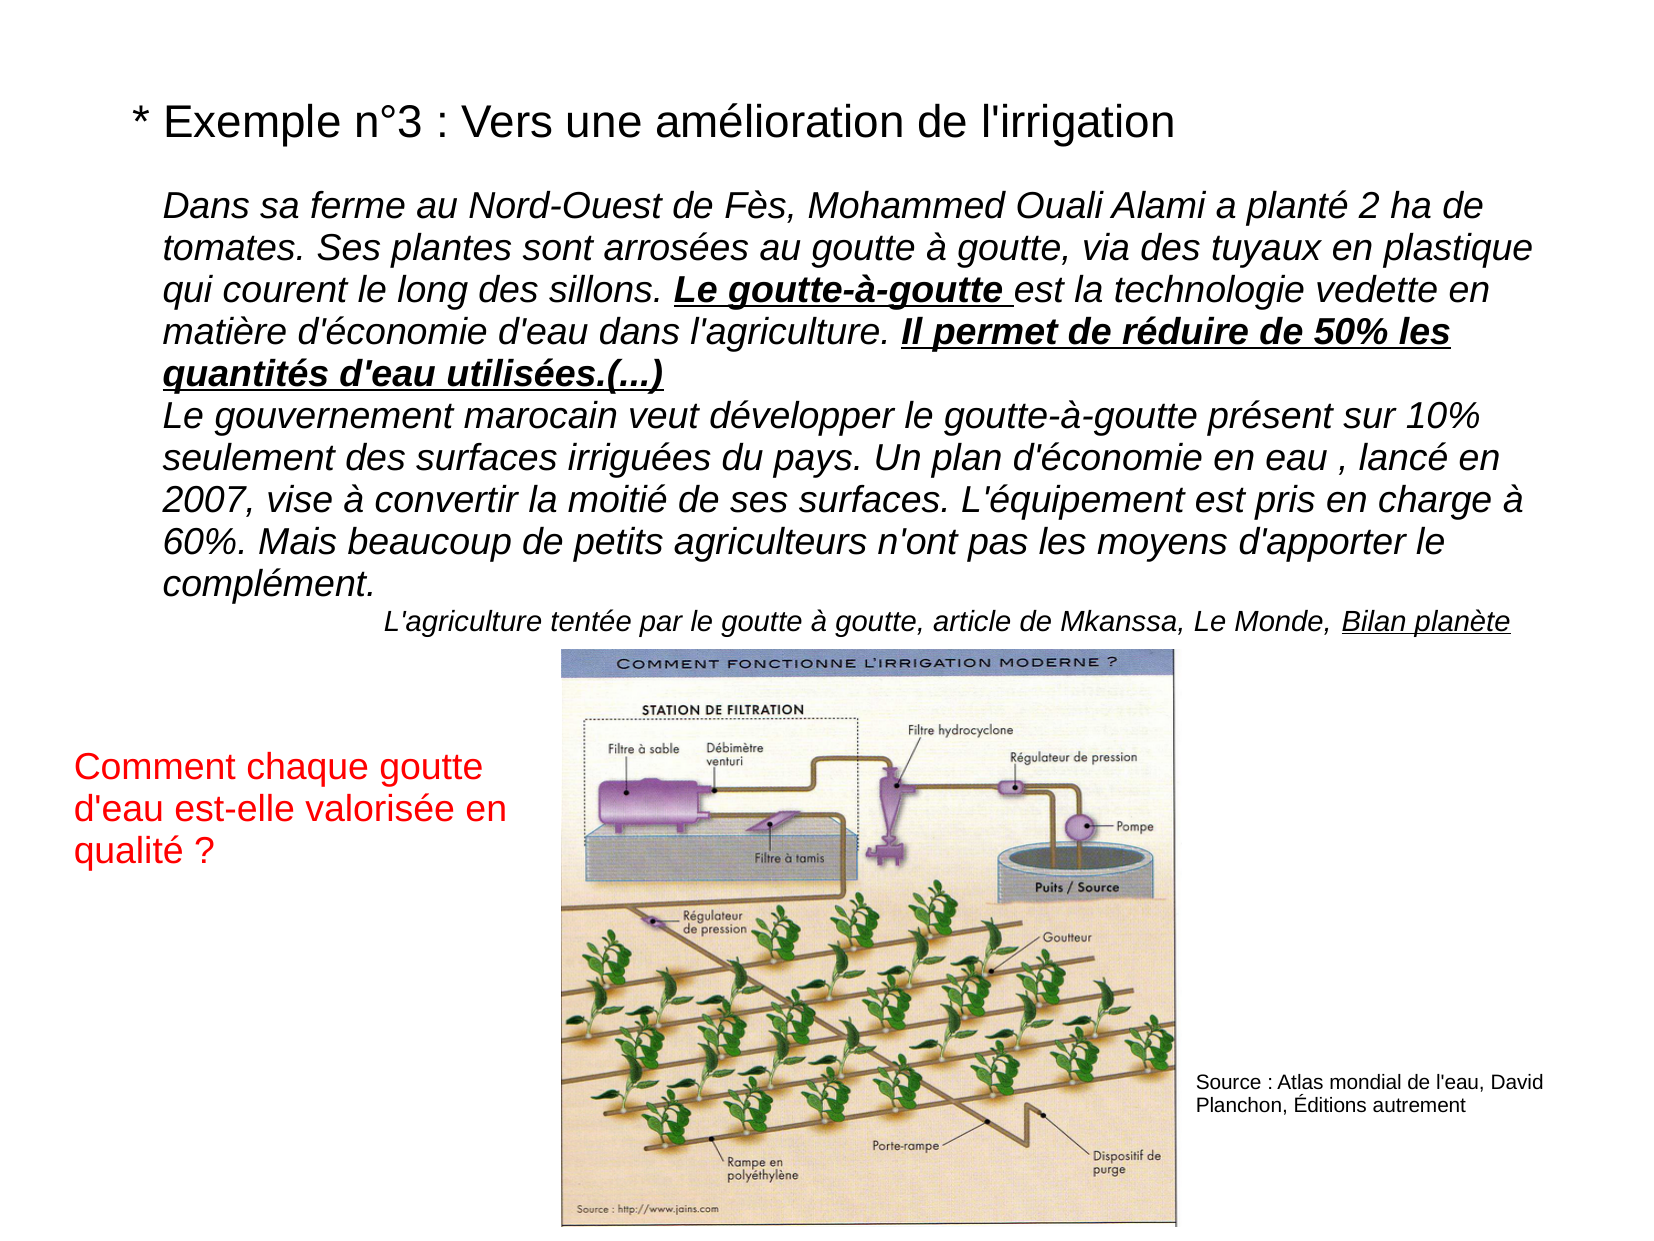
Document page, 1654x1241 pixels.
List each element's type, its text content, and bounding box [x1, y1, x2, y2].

text_box * Exemple n°3 : Vers une amélioration de l'irrigation [118, 88, 1192, 155]
text_box Source : Atlas mondial de l'eau, David Planchon, Éditions autrement [1180, 1062, 1654, 1124]
text_box Comment chaque goutte d'eau est-elle valorisée en qualité ? [59, 738, 533, 880]
picture [561, 649, 1182, 1227]
text_box Dans sa ferme au Nord-Ouest de Fès, Mohammed Ouali Alami a planté 2 ha de tomates. Ses plantes sont arrosées au goutte à goutte, via des tuyaux en plastique qui courent le long des sillons. Le goutte-à-goutte est la technologie vedette en matière d'économie d'eau dans l'agriculture. Il permet de réduire de 50% les quantités d'eau utilisées.(...) Le gouvernement marocain veut développer le goutte-à-goutte présent sur 10% seulement des surfaces irriguées du pays. Un plan d'économie en eau , lancé en 2007, vise à convertir la moitié de ses surfaces. L'équipement est pris en charge à 60%. Mais beaucoup de petits agriculteurs n'ont pas les moyens d'apporter le complément. L'agriculture tentée par le goutte à goutte, article de Mkanssa, Le Monde, Bilan planète [147, 177, 1595, 688]
